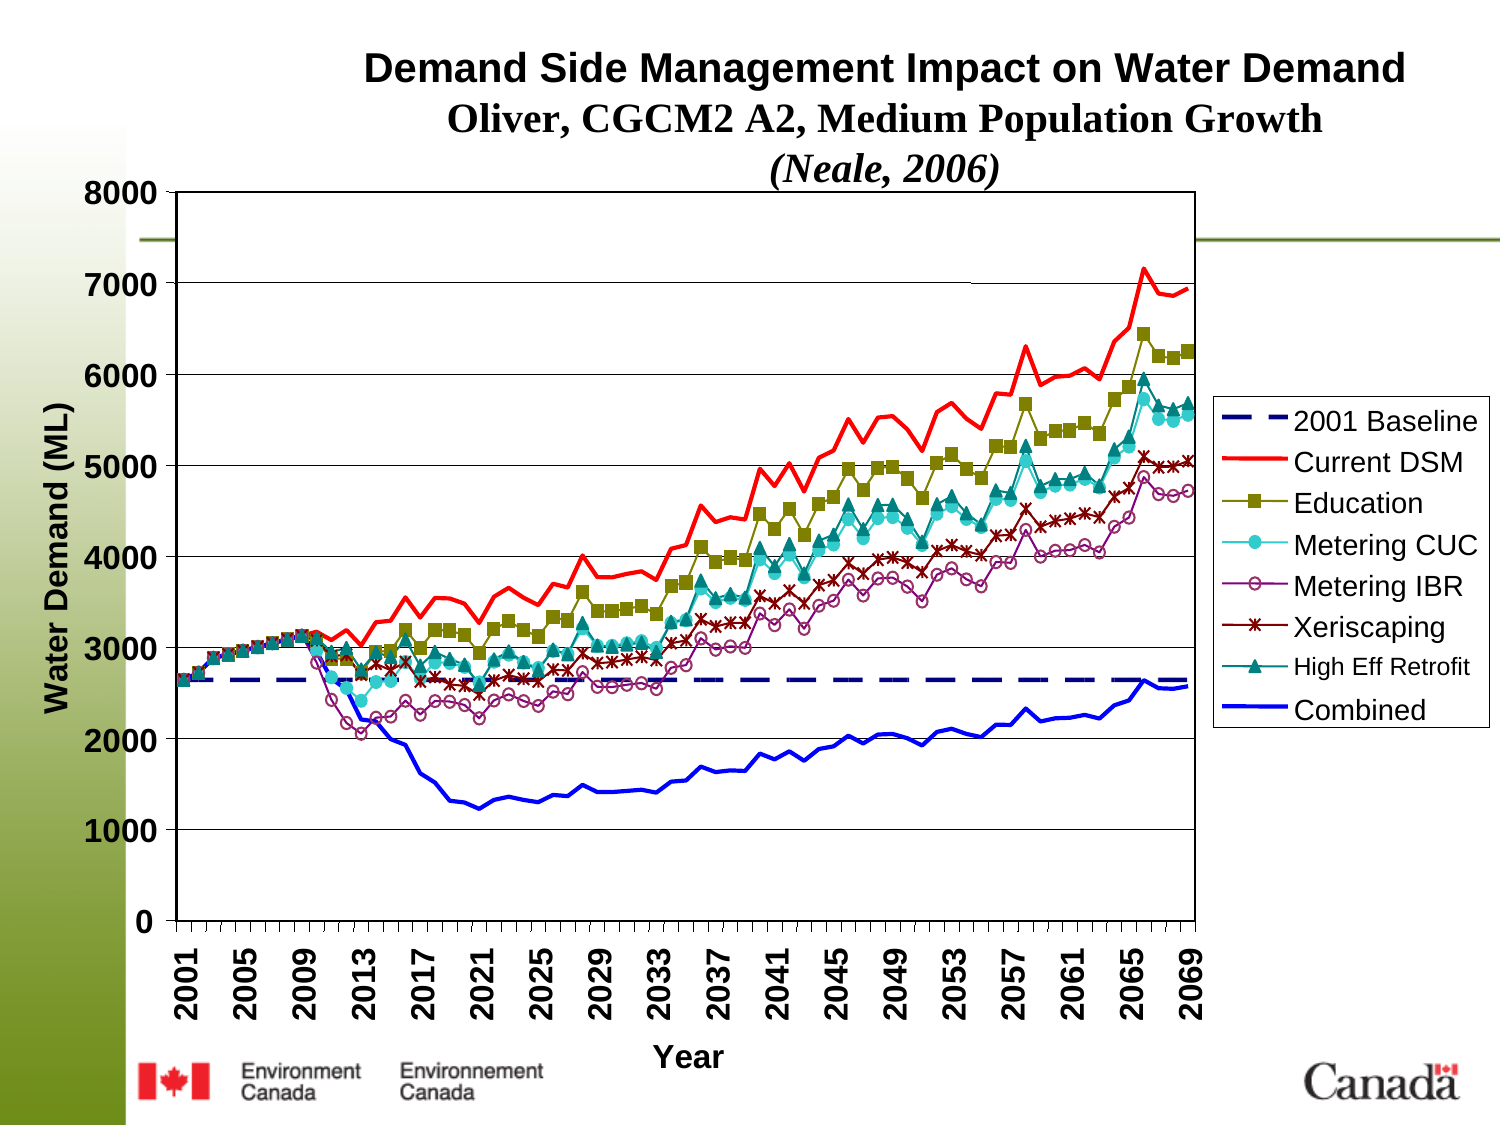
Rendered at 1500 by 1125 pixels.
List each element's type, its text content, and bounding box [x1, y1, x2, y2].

text_box [800, 627, 808, 633]
text_box [750, 557, 1194, 647]
text_box [178, 193, 1194, 374]
text_box 2001 Baseline [1293, 402, 1479, 438]
text_box [794, 466, 812, 484]
text_box 3000 [83, 627, 159, 668]
text_box [755, 595, 802, 619]
text_box [1022, 526, 1030, 532]
text_box [748, 613, 755, 627]
text_box [367, 725, 386, 738]
text_box Xeriscaping [1293, 608, 1447, 644]
text_box 2069 [1168, 947, 1209, 1022]
text_box [984, 492, 1136, 556]
text_box [1132, 476, 1140, 493]
text_box [178, 284, 1194, 738]
text_box [381, 648, 1194, 738]
text_box [874, 574, 881, 580]
text_box 2037 [696, 947, 737, 1022]
text_box [1105, 484, 1194, 556]
text_box Combined [1293, 691, 1427, 727]
text_box 2053 [932, 947, 973, 1022]
text_box [387, 716, 395, 721]
text_box [851, 557, 875, 569]
text_box 7000 [83, 262, 159, 303]
text_box 2009 [282, 947, 323, 1022]
text_box [1016, 537, 1035, 556]
picture [0, 0, 1500, 1125]
text_box [1140, 473, 1147, 479]
text_box 2041 [755, 947, 796, 1022]
text_box 2065 [1109, 947, 1150, 1022]
text_box [977, 584, 985, 591]
text_box [1020, 356, 1033, 374]
text_box 6000 [83, 354, 159, 395]
text_box [761, 466, 784, 481]
text_box Current DSM [1293, 443, 1465, 479]
text_box [357, 732, 365, 738]
text_box [1184, 486, 1192, 495]
text_box [475, 717, 483, 723]
text_box Year [652, 1035, 725, 1076]
text_box [756, 609, 764, 615]
text_box [178, 466, 759, 556]
text_box Metering IBR [1293, 567, 1465, 603]
text_box [845, 575, 852, 581]
text_box [795, 557, 991, 622]
text_box [1139, 466, 1194, 493]
text_box [859, 594, 867, 600]
text_box [918, 600, 926, 606]
text_box [697, 634, 705, 640]
text_box 1000 [83, 809, 159, 850]
text_box [587, 557, 664, 576]
text_box [940, 550, 963, 556]
text_box 2005 [223, 947, 264, 1022]
text_box [593, 686, 601, 691]
text_box 2013 [341, 947, 382, 1022]
text_box [1075, 549, 1093, 556]
text_box [786, 605, 793, 611]
text_box [992, 558, 1000, 564]
text_box 4000 [83, 536, 159, 577]
text_box 5000 [83, 445, 159, 486]
text_box [564, 693, 572, 699]
text_box [771, 624, 779, 629]
text_box [1155, 493, 1162, 499]
text_box [279, 629, 308, 647]
text_box [178, 557, 579, 647]
text_box 8000 [83, 171, 159, 212]
text_box 2025 [518, 947, 559, 1022]
text_box [178, 830, 1194, 920]
text_box 2033 [636, 947, 677, 1022]
text_box 2057 [991, 947, 1032, 1022]
text_box [178, 375, 1014, 465]
text_box Water Demand (ML) [34, 402, 75, 715]
text_box 2045 [814, 947, 855, 1022]
text_box [935, 732, 970, 738]
text_box 2017 [400, 947, 441, 1022]
text_box 2021 [460, 947, 501, 1022]
text_box Education [1293, 484, 1424, 520]
text_box [948, 564, 956, 569]
text_box Metering CUC [1293, 526, 1479, 562]
text_box [1213, 396, 1490, 728]
text_box [910, 557, 930, 568]
text_box 2000 [83, 718, 159, 759]
text_box [431, 697, 439, 702]
text_box 2001 [163, 947, 204, 1022]
text_box [399, 739, 838, 806]
text_box [178, 739, 1194, 829]
text_box [689, 624, 751, 647]
text_box 2049 [873, 947, 914, 1022]
text_box 0 [135, 900, 154, 941]
text_box [1040, 375, 1052, 381]
text_box 2029 [578, 947, 619, 1022]
text_box [1007, 561, 1014, 567]
text_box 2061 [1050, 947, 1091, 1022]
text_box [653, 687, 660, 693]
text_box [683, 663, 690, 669]
text_box High Eff Retrofit [1293, 650, 1471, 681]
text_box Demand Side Management Impact on Water Demand Oliver, CGCM2 A2, Medium Population Growth (Neale, 2006) [363, 40, 1408, 191]
